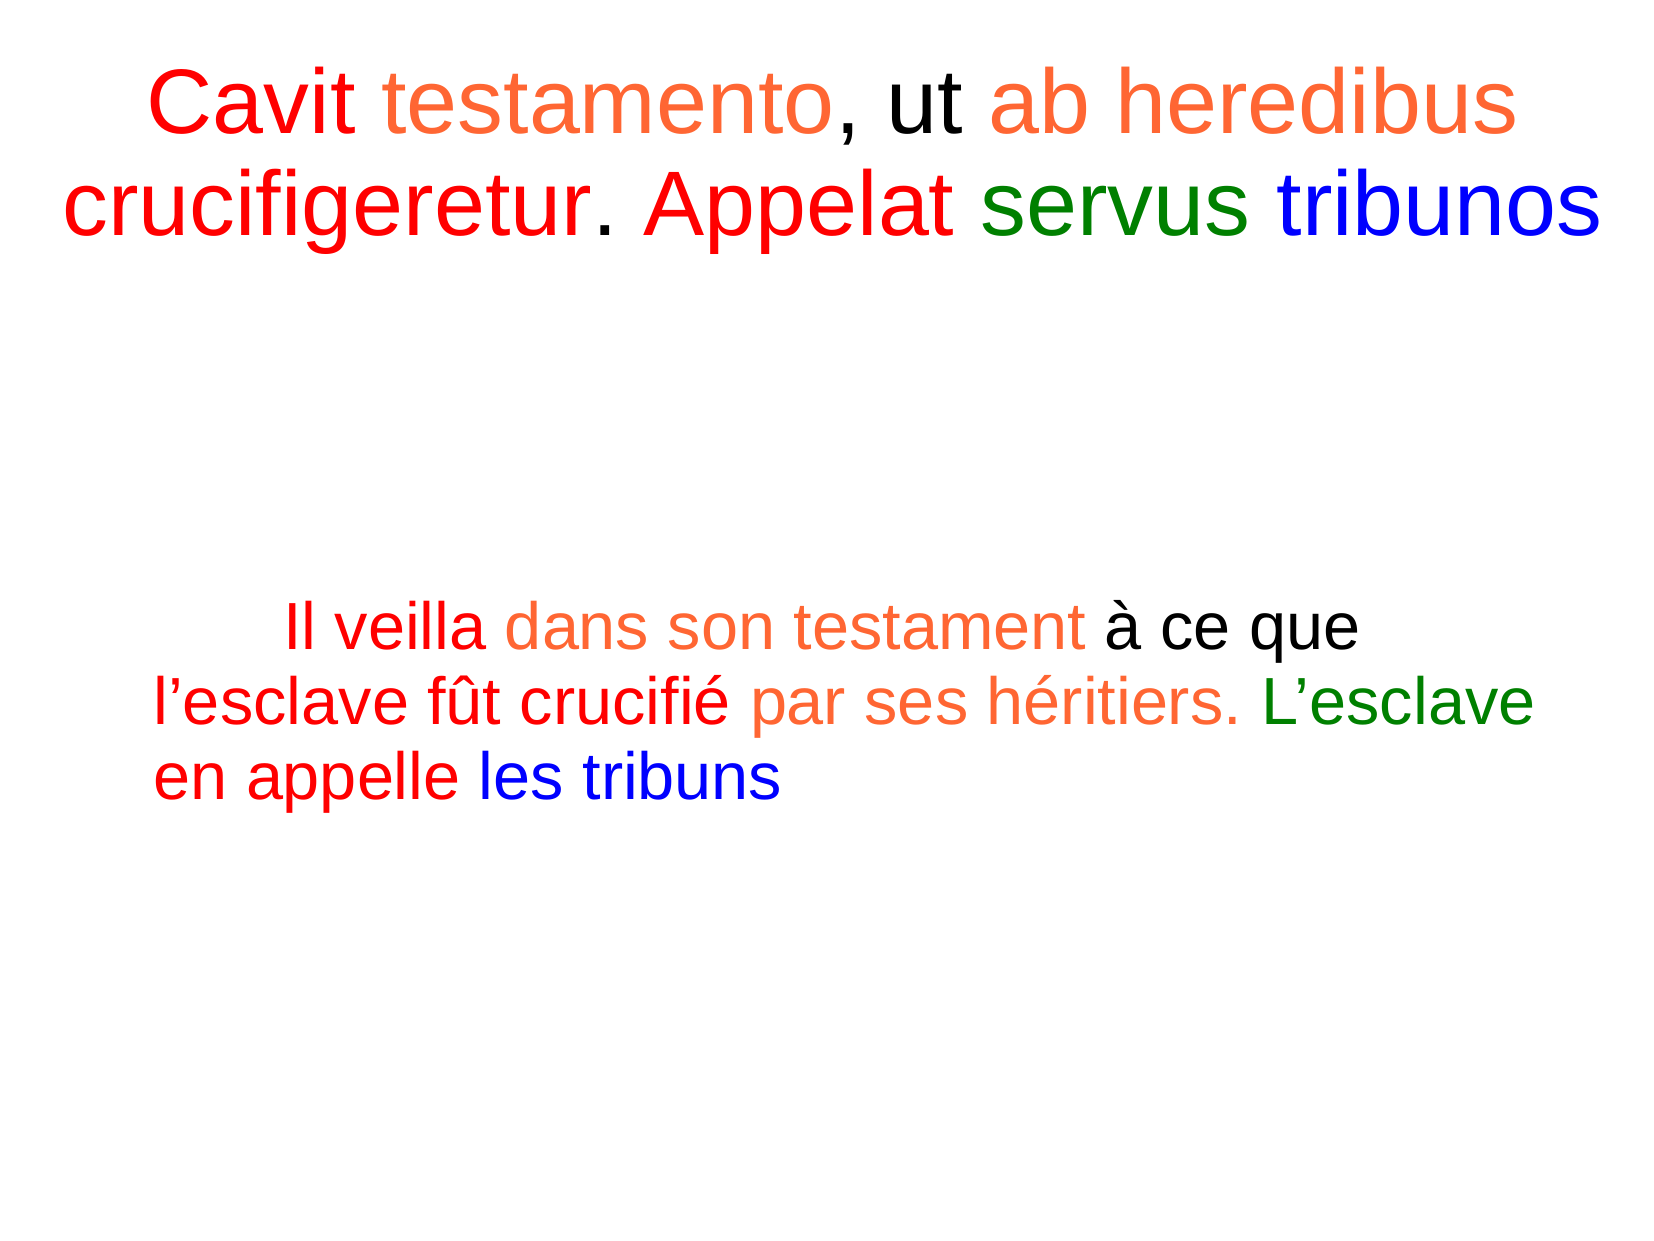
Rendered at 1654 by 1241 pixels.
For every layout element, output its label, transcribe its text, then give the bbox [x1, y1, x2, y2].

list Il veilla dans son testament à ce que l’esclave fût crucifié par ses héritiers. L’esclave en appelle les tribuns [82, 290, 1571, 1010]
title Cavit testamento, ut ab heredibus crucifigeretur. Appelat servus tribunos [59, 0, 1607, 307]
